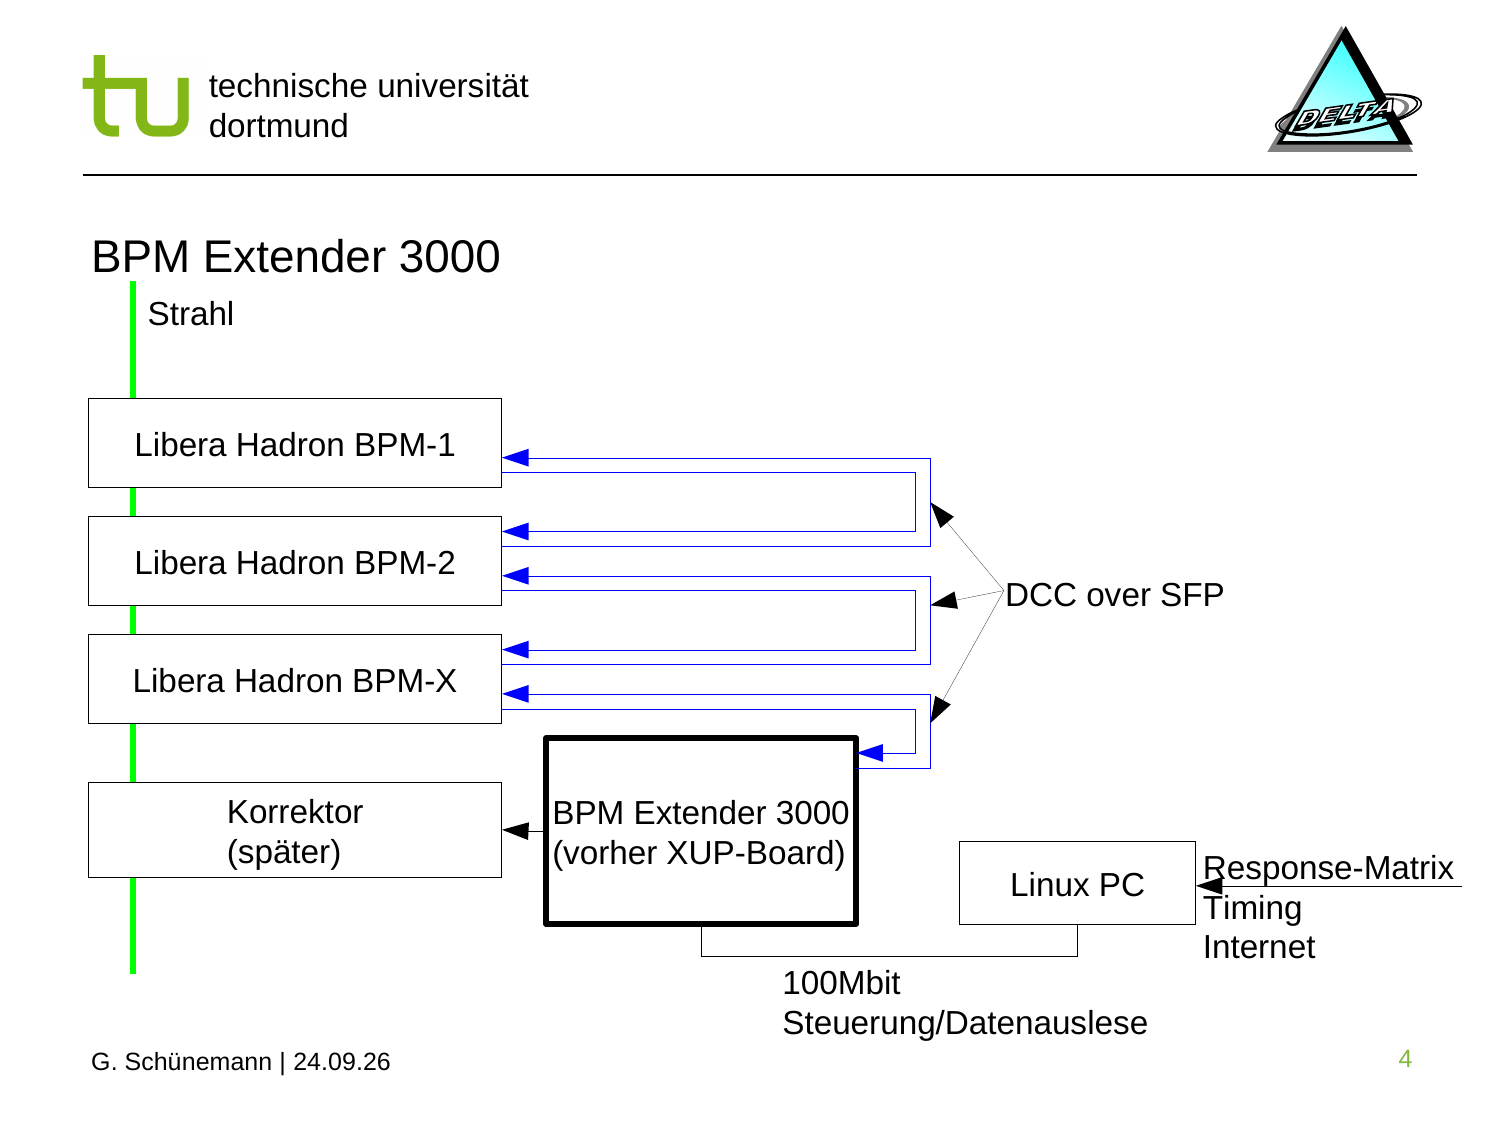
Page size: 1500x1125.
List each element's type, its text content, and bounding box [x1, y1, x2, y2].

text_box Strahl [132, 284, 250, 340]
text_box Linux PC [959, 841, 1196, 925]
picture [82, 55, 206, 137]
text_box 100Mbit Steuerung/Datenauslese [767, 953, 1164, 1049]
text_box DCC over SFP [990, 592, 1002, 613]
title BPM Extender 3000 [76, 174, 1411, 338]
text_box Libera Hadron BPM-X [88, 634, 502, 724]
text_box Libera Hadron BPM-2 [88, 516, 502, 606]
text_box Korrektor (später) [88, 782, 502, 878]
text_box BPM Extender 3000 (vorher XUP-Board) [546, 738, 857, 925]
text_box Libera Hadron BPM-1 [88, 398, 502, 488]
text_box DCC over SFP [990, 565, 1241, 621]
